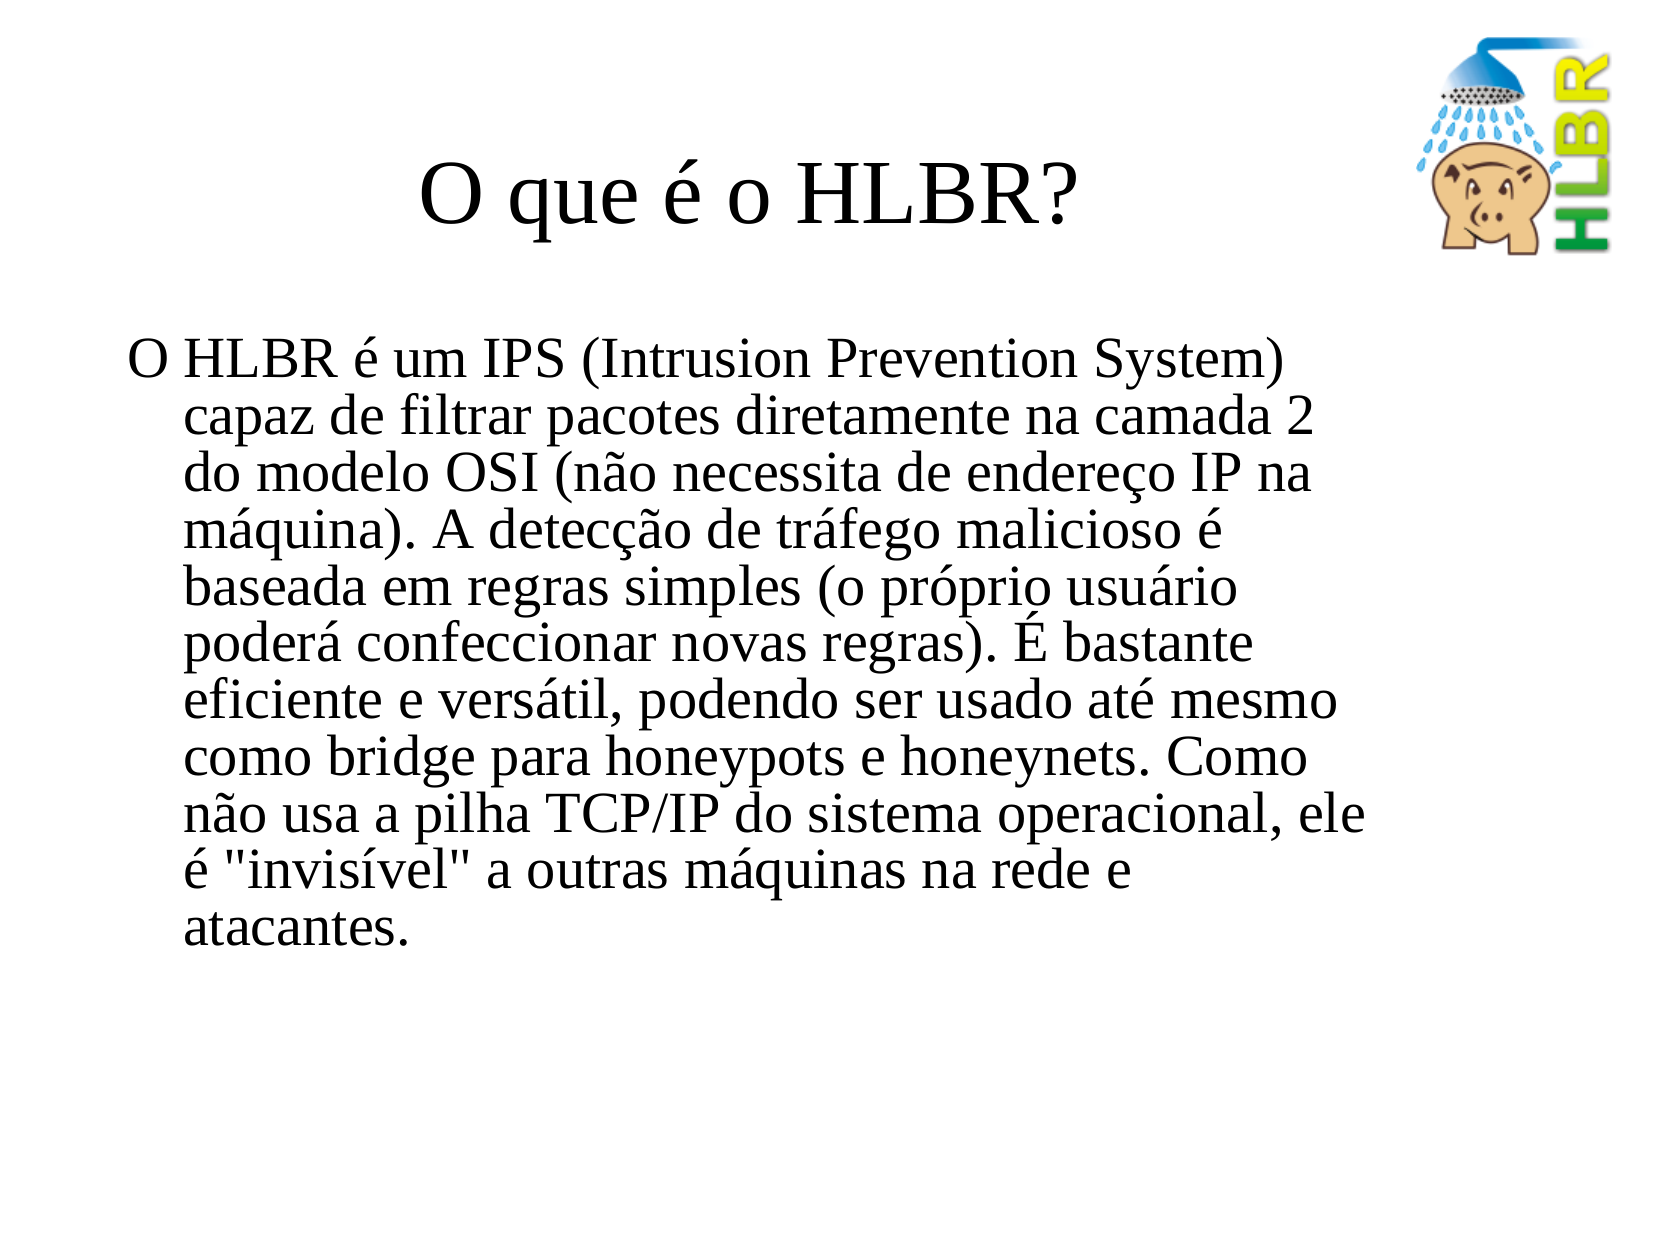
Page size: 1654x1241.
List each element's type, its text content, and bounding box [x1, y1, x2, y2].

list O HLBR é um IPS (Intrusion Prevention System) capaz de filtrar pacotes diretamente na camada 2 do modelo OSI (não necessita de endereço IP na máquina). A detecção de tráfego malicioso é baseada em regras simples (o próprio usuário poderá confeccionar novas regras). É bastante eficiente e versátil, podendo ser usado até mesmo como bridge para honeypots e honeynets. Como não usa a pilha TCP/IP do sistema operacional, ele é "invisível" a outras máquinas na rede e atacantes. [112, 324, 1388, 1208]
title O que é o HLBR? [112, 99, 1388, 288]
picture [1416, 37, 1612, 260]
